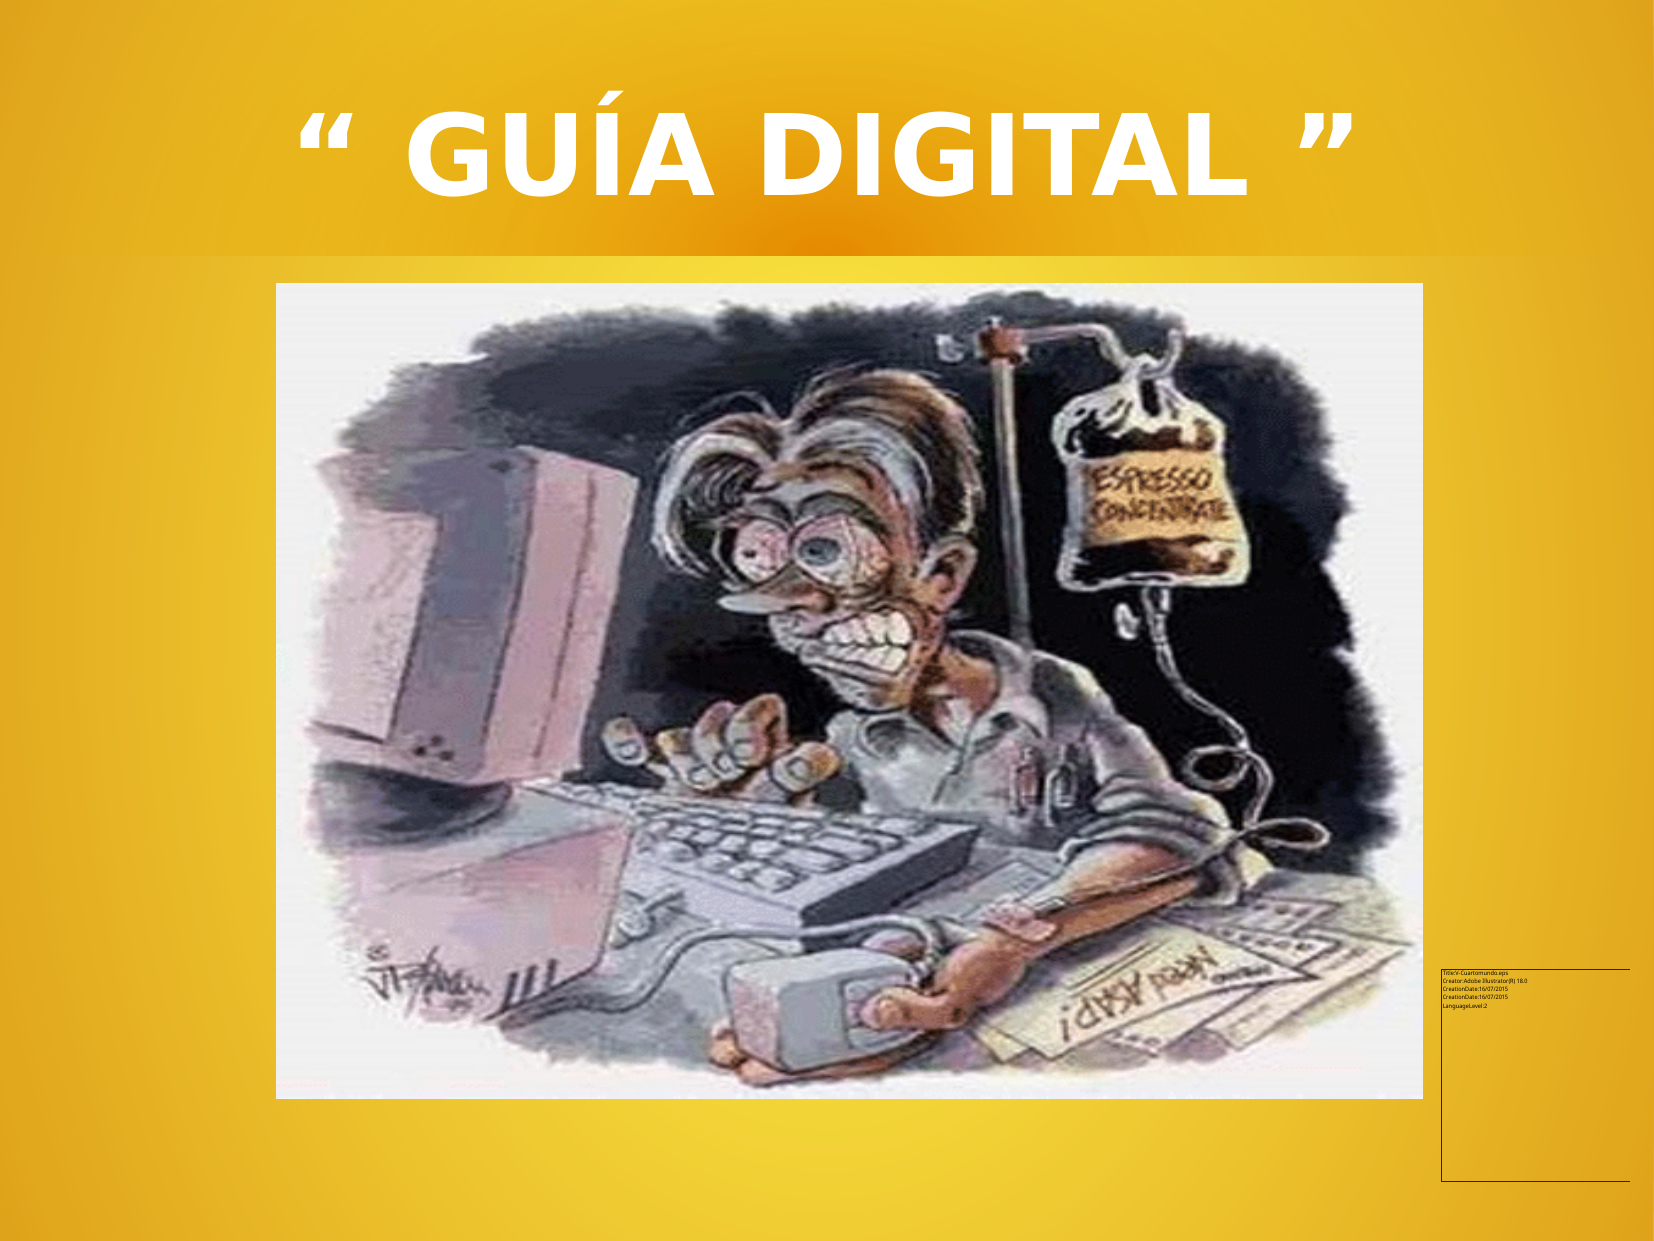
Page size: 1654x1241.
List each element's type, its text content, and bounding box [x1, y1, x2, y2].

title “ GUÍA DIGITAL ” [23, 52, 1630, 260]
picture [1440, 968, 1630, 1182]
picture [276, 283, 1423, 1099]
